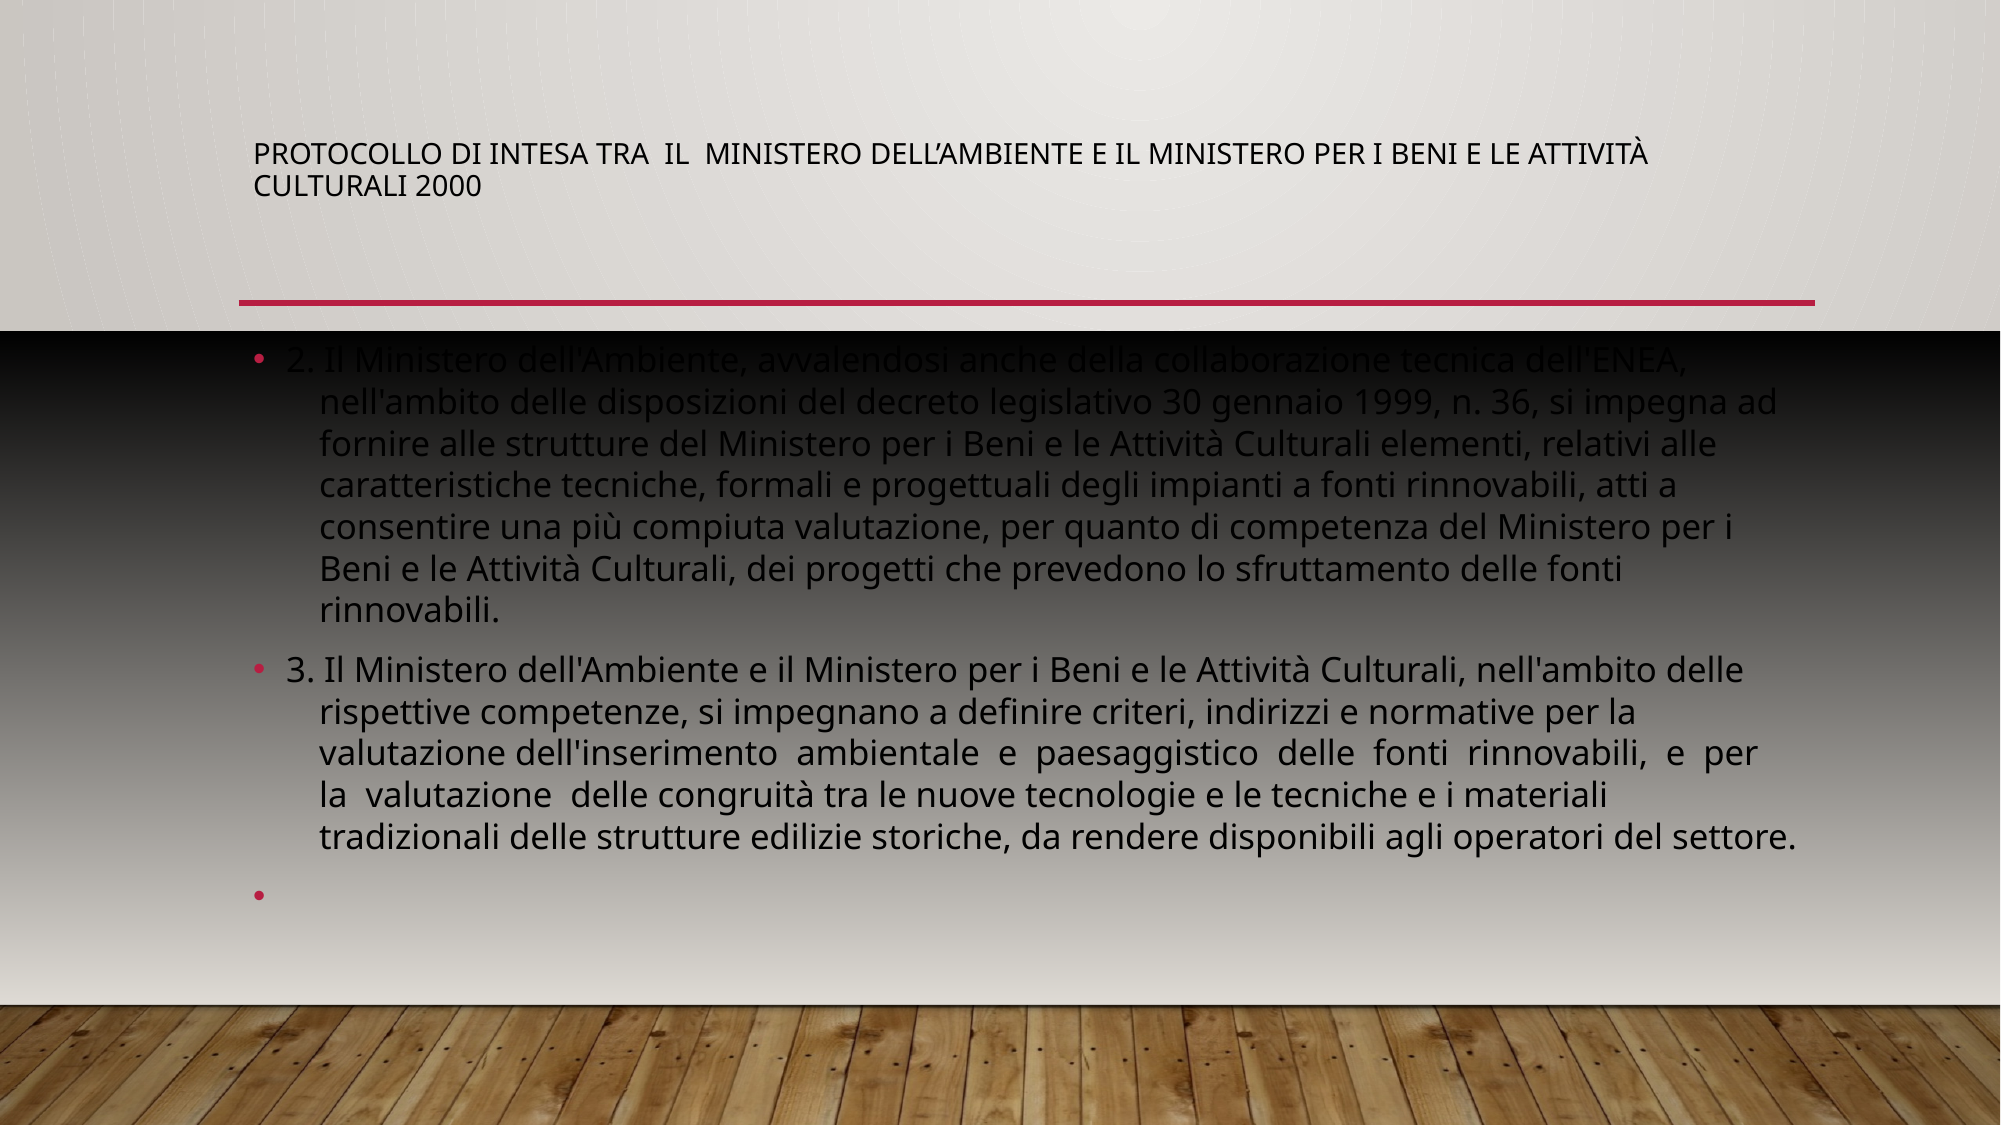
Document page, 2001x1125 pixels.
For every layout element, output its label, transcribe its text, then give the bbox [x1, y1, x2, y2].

title Protocollo di Intesa tra il Ministero dell’Ambiente e il Ministero per i Beni e le Attività Culturali 2000 [238, 131, 1814, 305]
list 2. Il Ministero dell'Ambiente, avvalendosi anche della collaborazione tecnica dell'ENEA, nell'ambito delle disposizioni del decreto legislativo 30 gennaio 1999, n. 36, si impegna ad fornire alle strutture del Ministero per i Beni e le Attività Culturali elementi, relativi alle caratteristiche tecniche, formali e progettuali degli impianti a fonti rinnovabili, atti a consentire una più compiuta valutazione, per quanto di competenza del Ministero per i Beni e le Attività Culturali, dei progetti che prevedono lo sfruttamento delle fonti rinnovabili. 3. Il Ministero dell'Ambiente e il Ministero per i Beni e le Attività Culturali, nell'ambito delle rispettive competenze, si impegnano a definire criteri, indirizzi e normative per la valutazione dell'inserimento ambientale e paesaggistico delle fonti rinnovabili, e per la valutazione delle congruità tra le nuove tecnologie e le tecniche e i materiali tradizionali delle strutture edilizie storiche, da rendere disponibili agli operatori del settore. [238, 330, 1814, 897]
